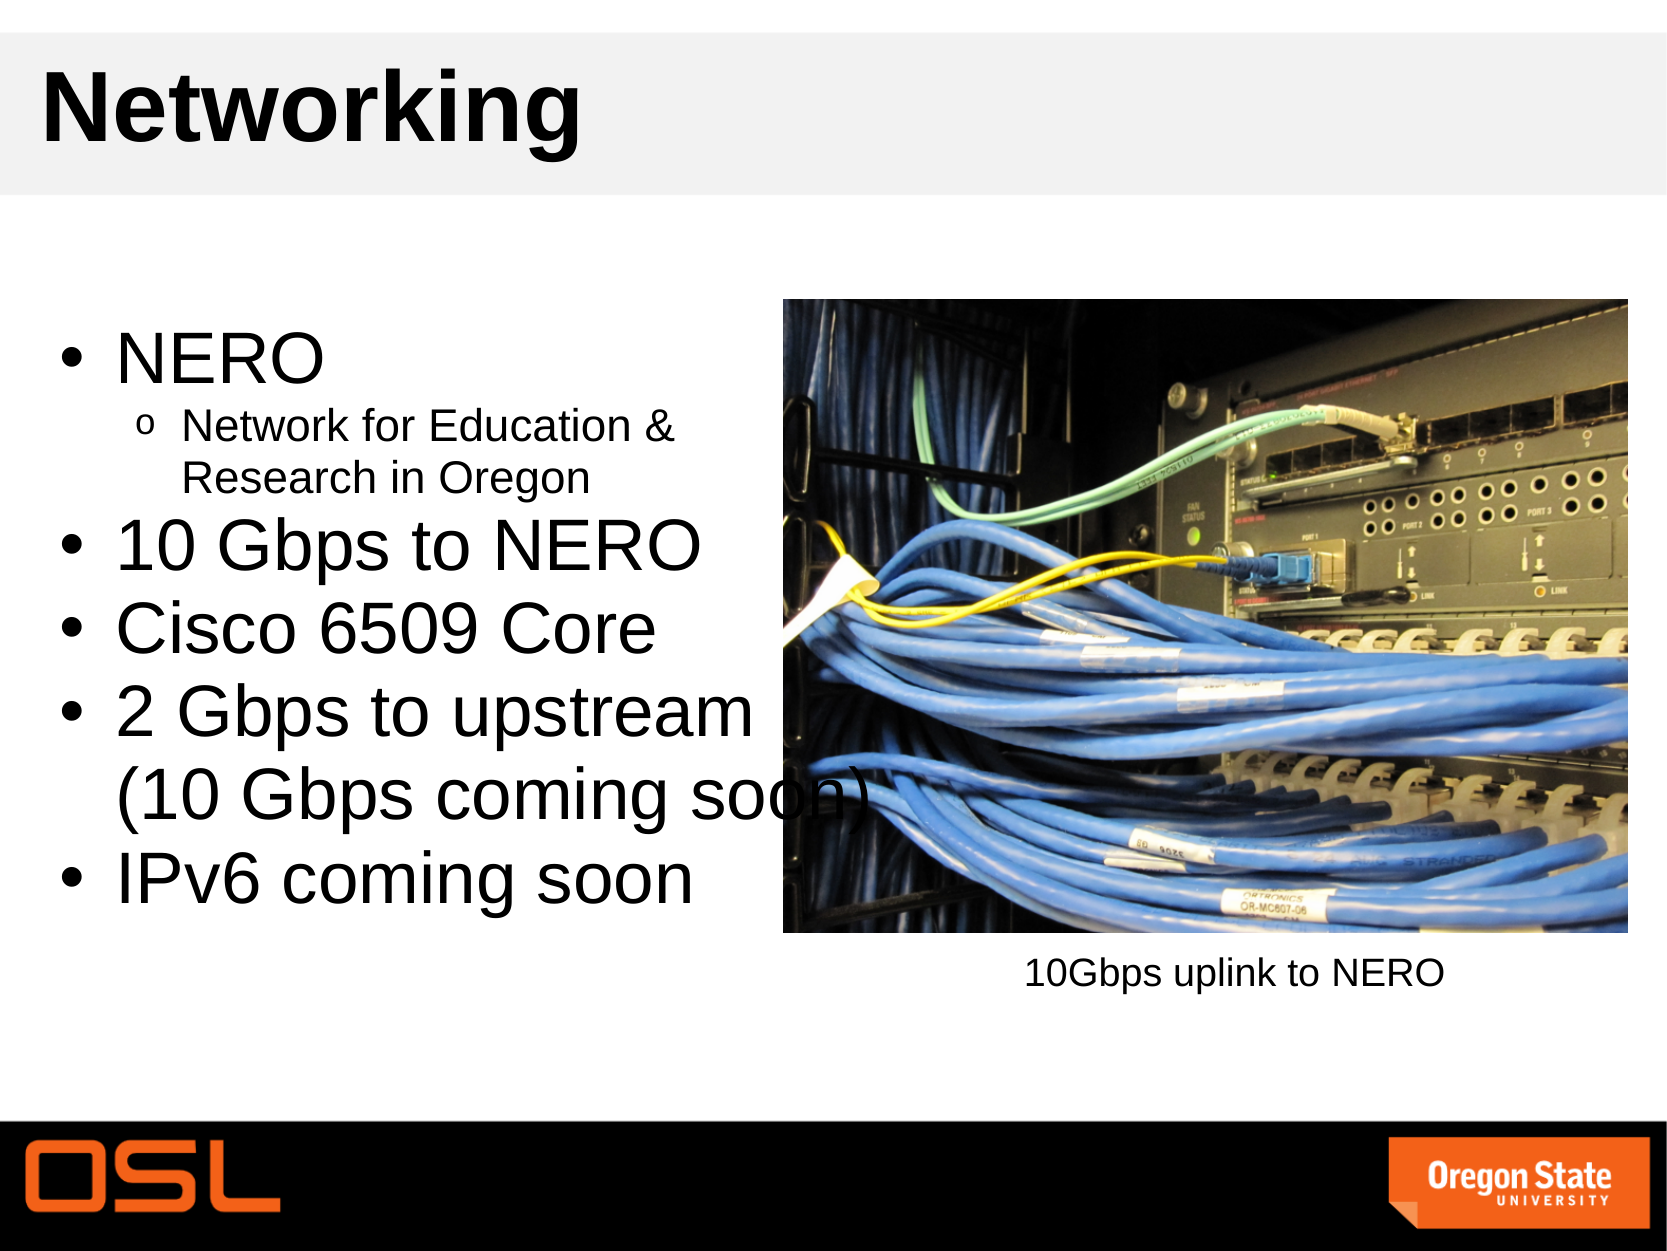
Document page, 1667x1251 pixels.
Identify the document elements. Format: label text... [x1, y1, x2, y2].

text_box 10Gbps uplink to NERO [1023, 950, 1495, 996]
title Networking [40, 50, 1627, 201]
picture [0, 0, 1667, 1251]
list NERO Network for Education & Research in Oregon 10 Gbps to NERO Cisco 6509 Core 2 Gbps to upstream (10 Gbps coming soon) IPv6 coming soon [40, 316, 876, 1021]
